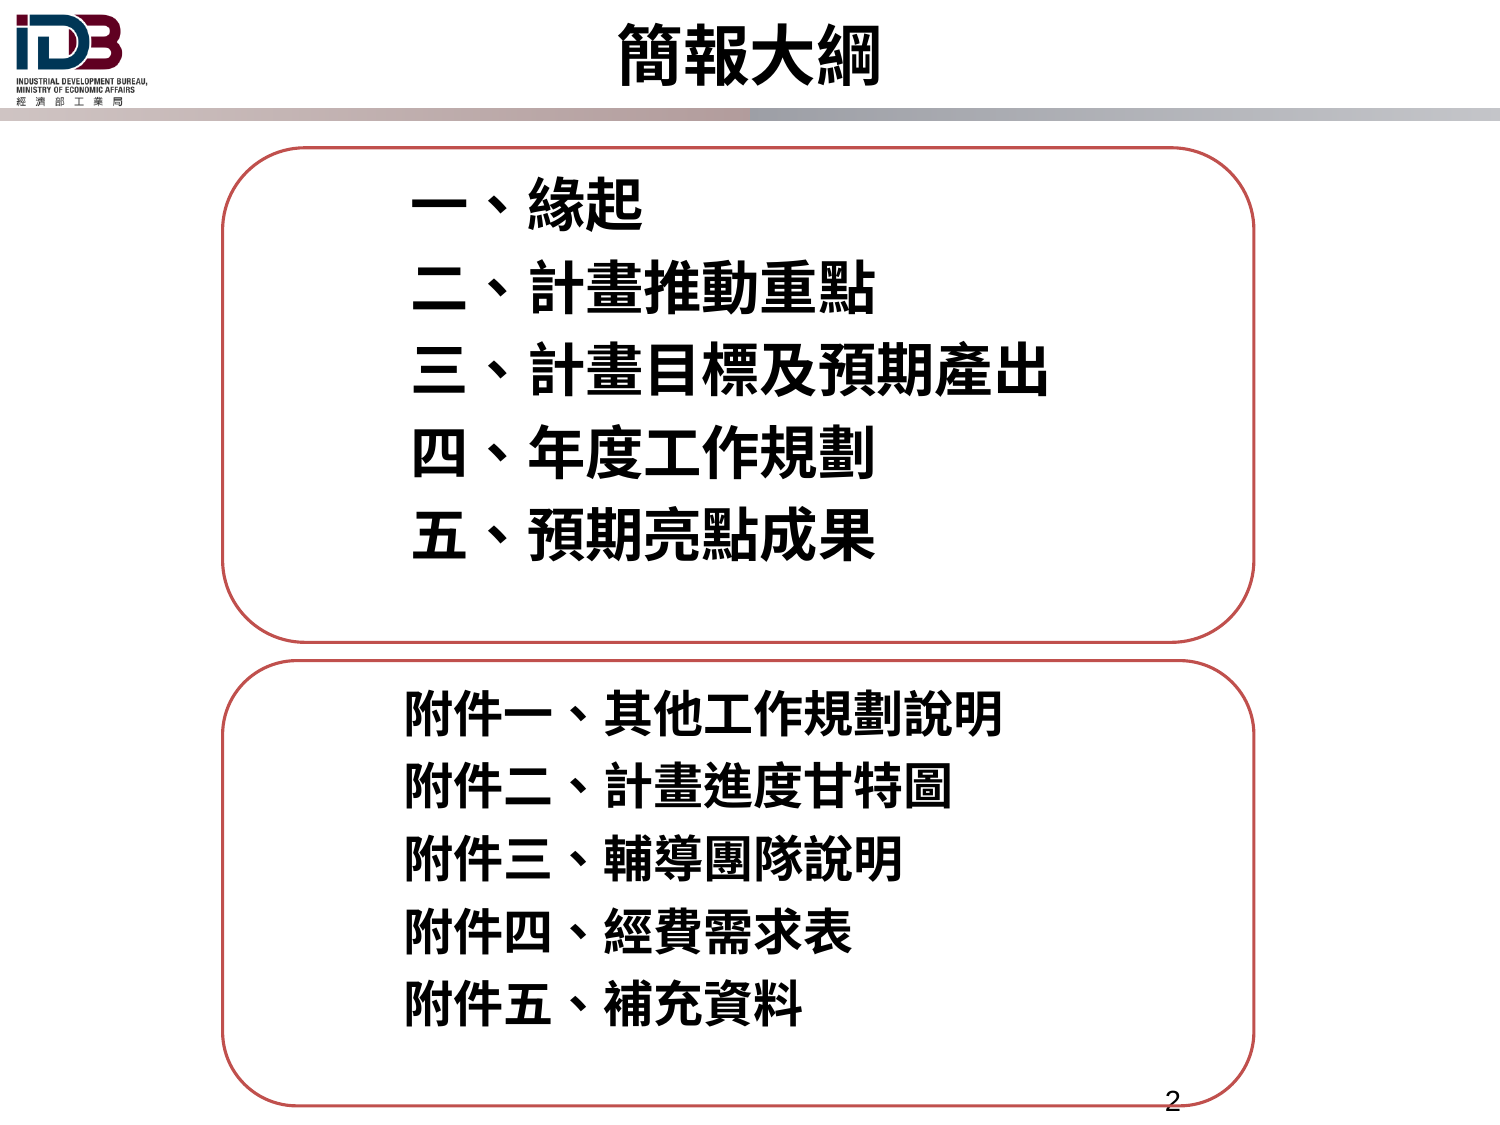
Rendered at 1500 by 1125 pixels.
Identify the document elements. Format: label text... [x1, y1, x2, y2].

text_box 附件一、其他工作規劃說明 附件二、計畫進度甘特圖 附件三、輔導團隊說明 附件四、經費需求表 附件五、補充資料 [388, 675, 1140, 1095]
text_box 簡報大綱 [525, 5, 975, 102]
text_box 一、緣起 二、計畫推動重點 三、計畫目標及預期產出 四、年度工作規劃 五、預期亮點成果 [395, 160, 1140, 631]
